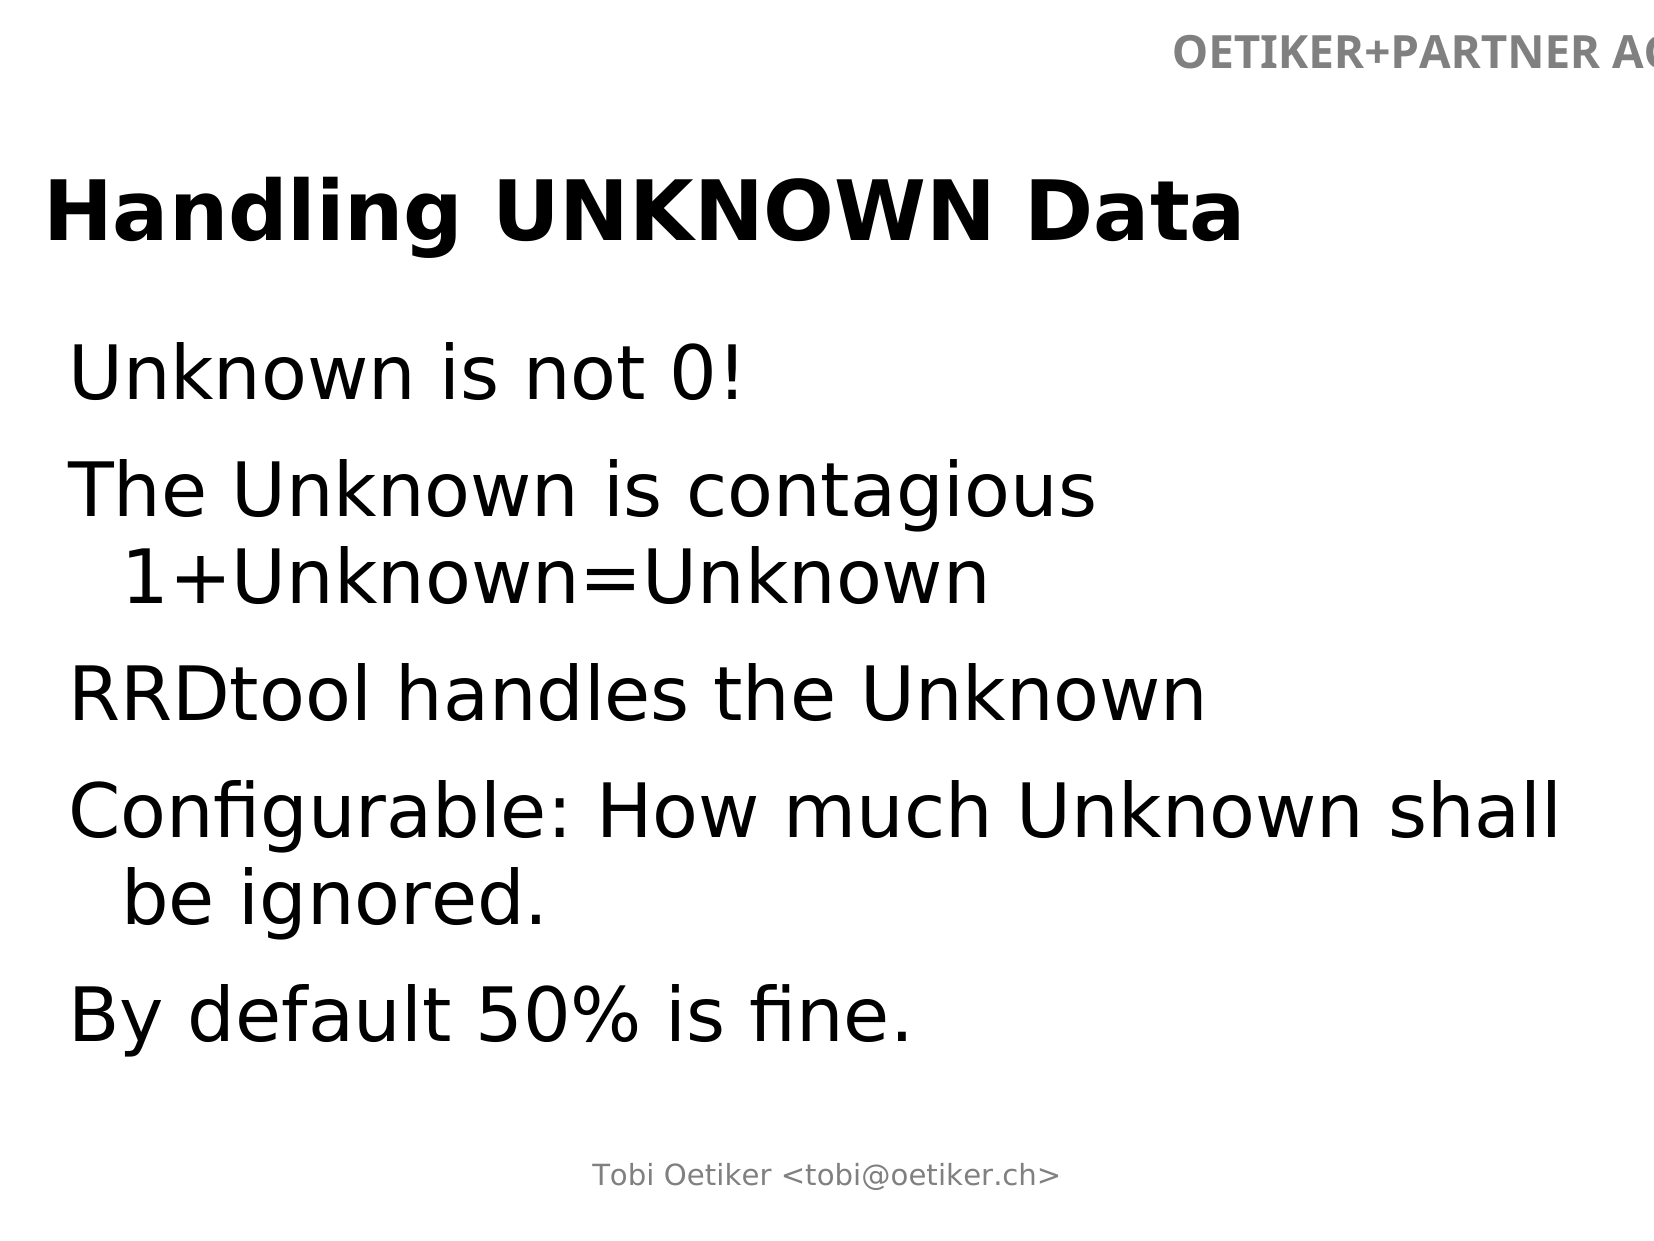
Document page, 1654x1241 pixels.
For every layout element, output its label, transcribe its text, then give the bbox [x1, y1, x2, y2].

list Unknown is not 0! The Unknown is contagious 1+Unknown=Unknown RRDtool handles the Unknown Configurable: How much Unknown shall be ignored. By default 50% is fine. [50, 329, 1571, 1099]
title Handling UNKNOWN Data [43, 137, 1581, 287]
